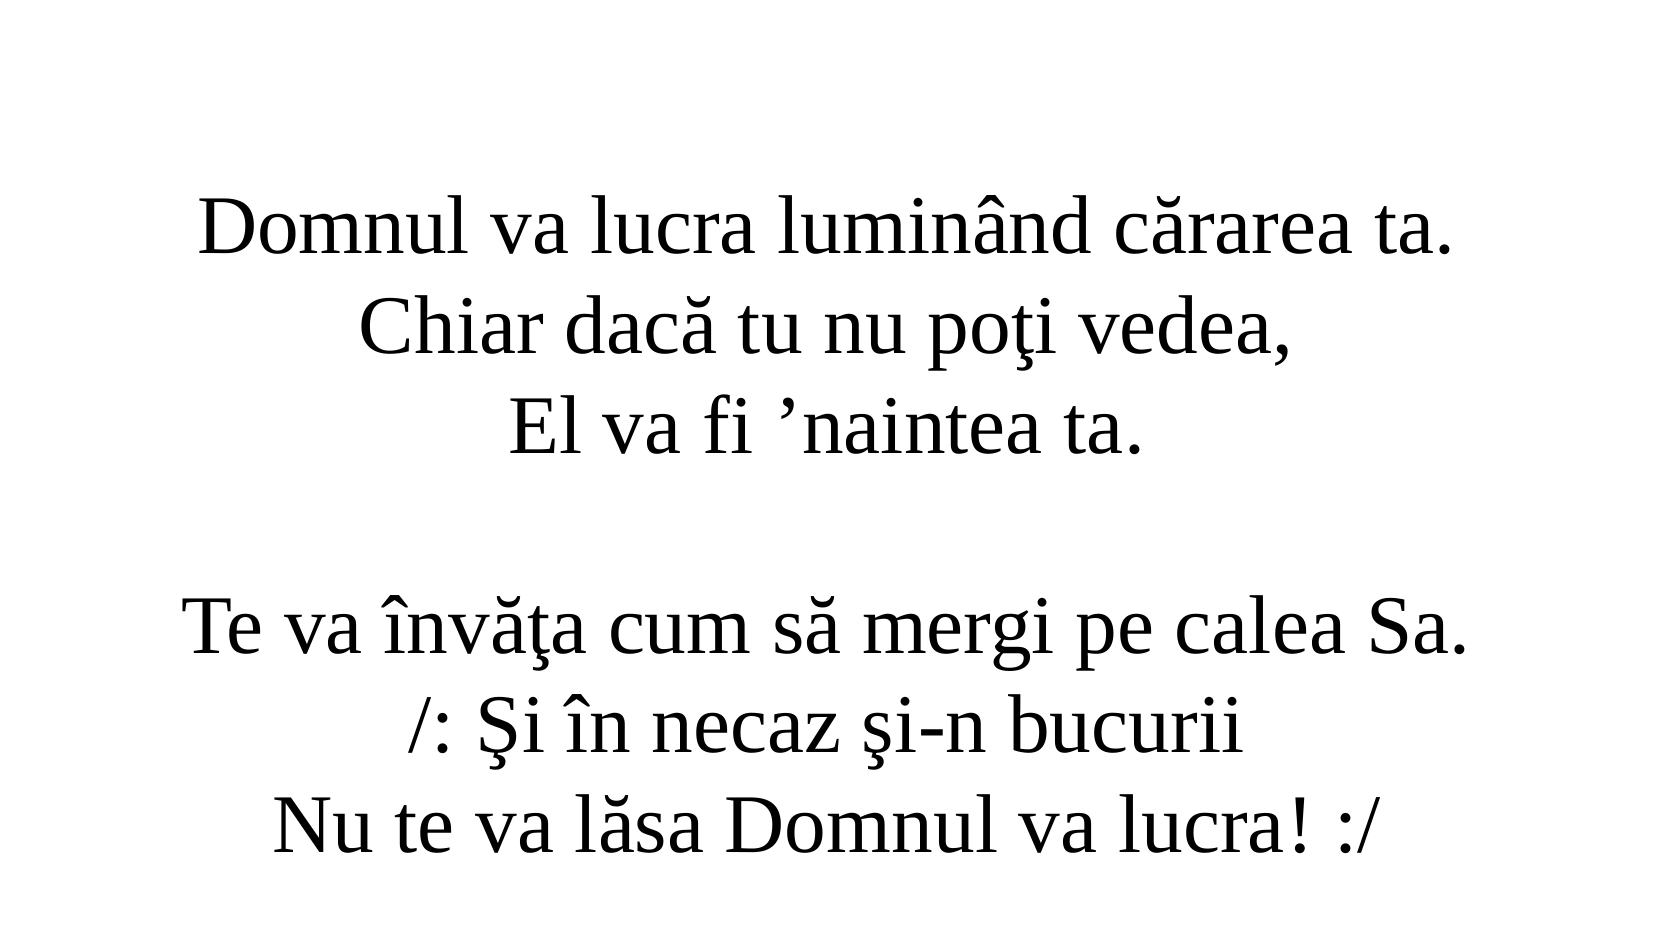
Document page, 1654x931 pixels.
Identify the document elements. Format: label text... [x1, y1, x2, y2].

subtitle Domnul va lucra luminând cărarea ta. Chiar dacă tu nu poţi vedea, El va fi ’naintea ta. Te va învăţa cum să mergi pe calea Sa. /: Şi în necaz şi-n bucurii Nu te va lăsa Domnul va lucra! :/ [0, 162, 1654, 758]
